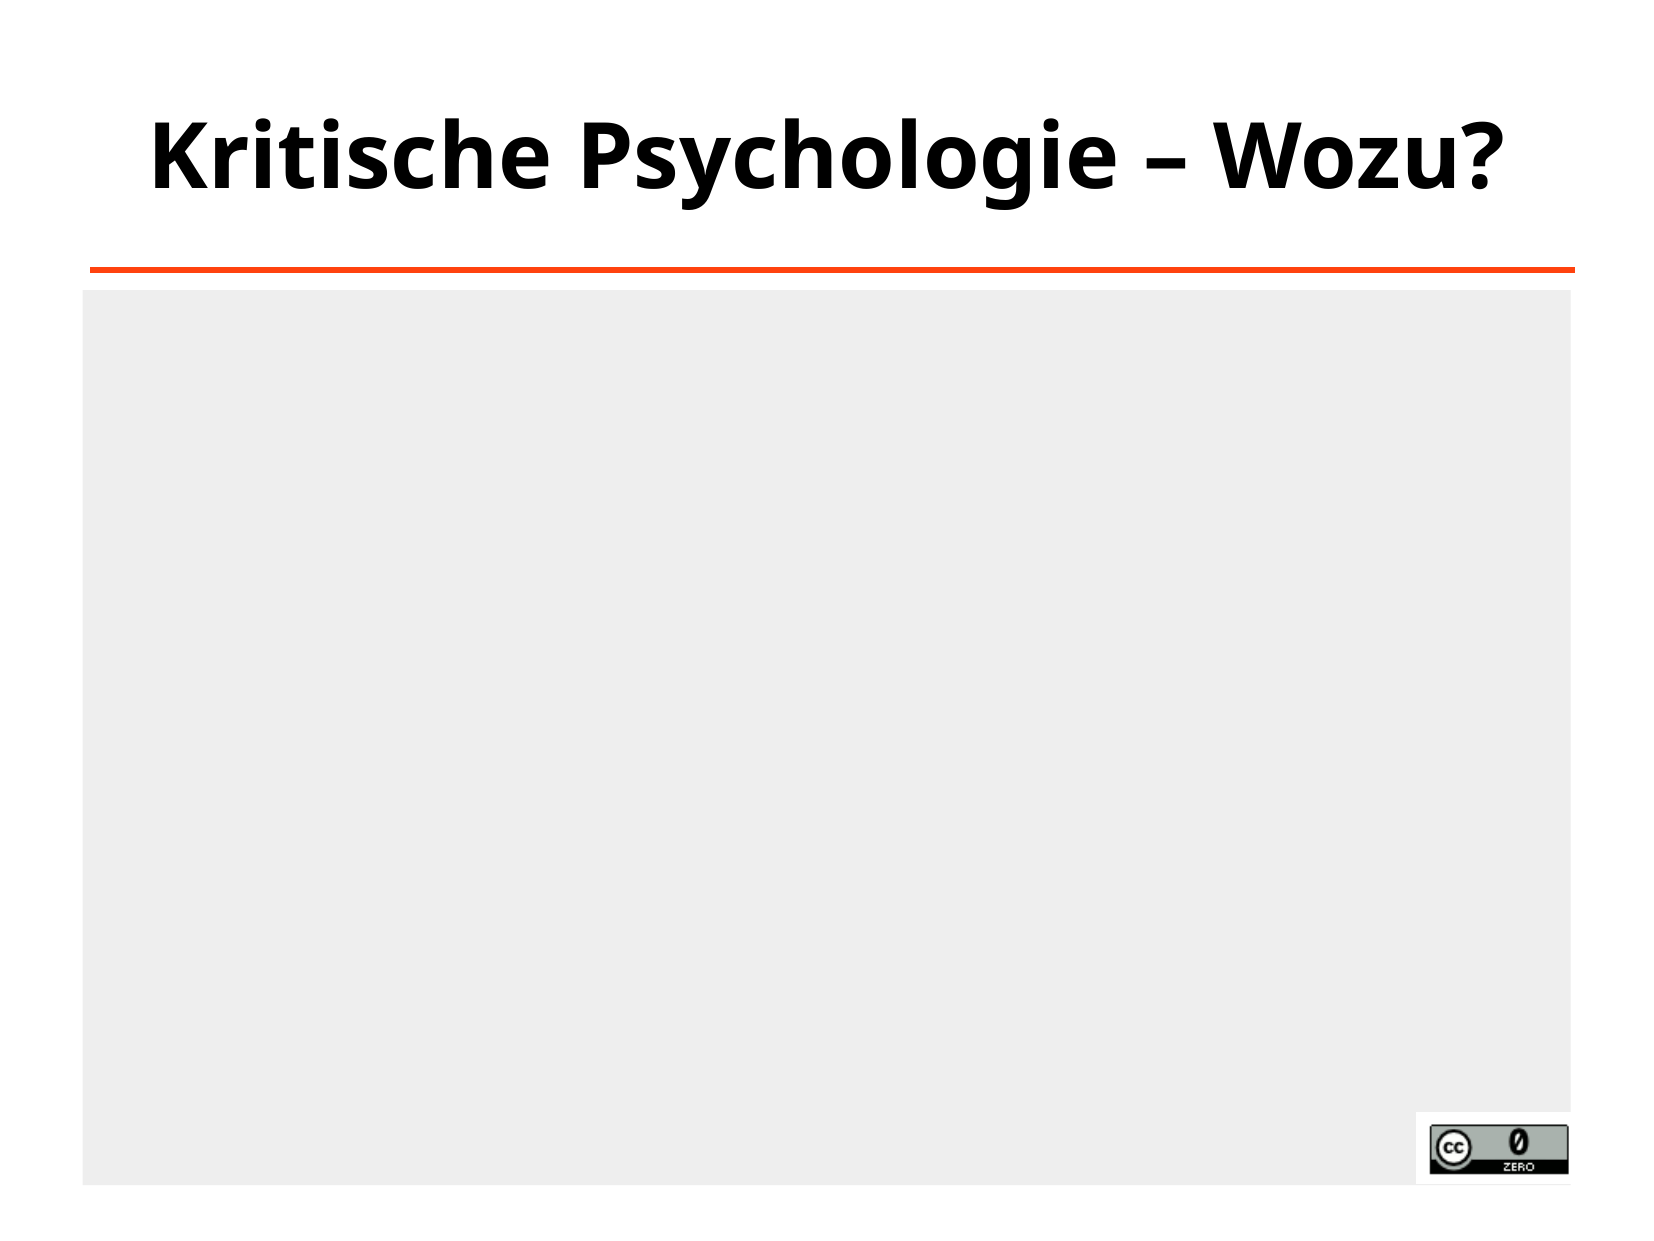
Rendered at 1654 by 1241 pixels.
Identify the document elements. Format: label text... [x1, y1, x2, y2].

title Kritische Psychologie – Wozu? [82, 49, 1571, 257]
picture [1416, 1112, 1580, 1184]
